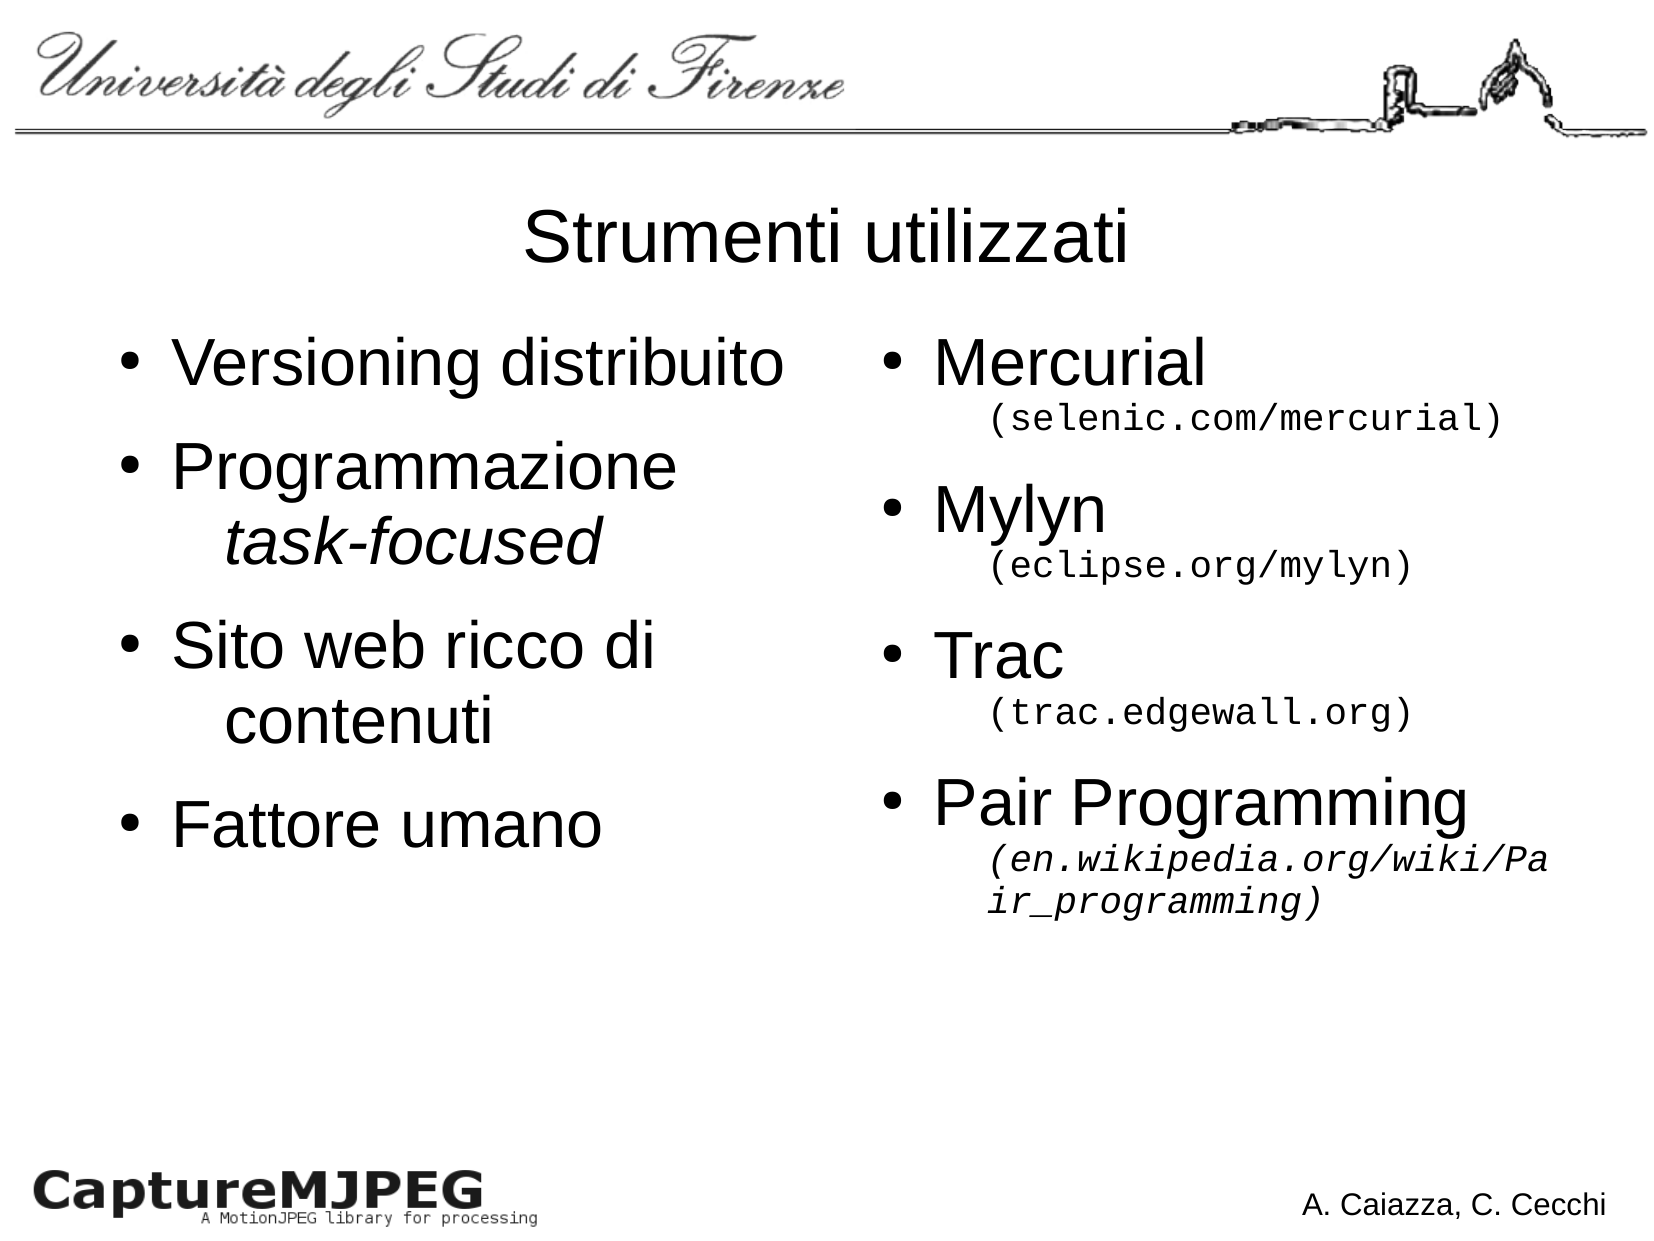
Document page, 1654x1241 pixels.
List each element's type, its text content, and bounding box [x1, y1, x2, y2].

list Mercurial (selenic.com/mercurial) Mylyn (eclipse.org/mylyn) Trac (trac.edgewall.org) Pair Programming (en.wikipedia.org/wiki/Pair_programming) [845, 324, 1572, 1152]
picture [7, 4, 1654, 147]
title Strumenti utilizzati [82, 147, 1571, 325]
list Versioning distribuito Programmazione task-focused Sito web ricco di contenuti Fattore umano [82, 324, 809, 1152]
picture [17, 1159, 550, 1229]
